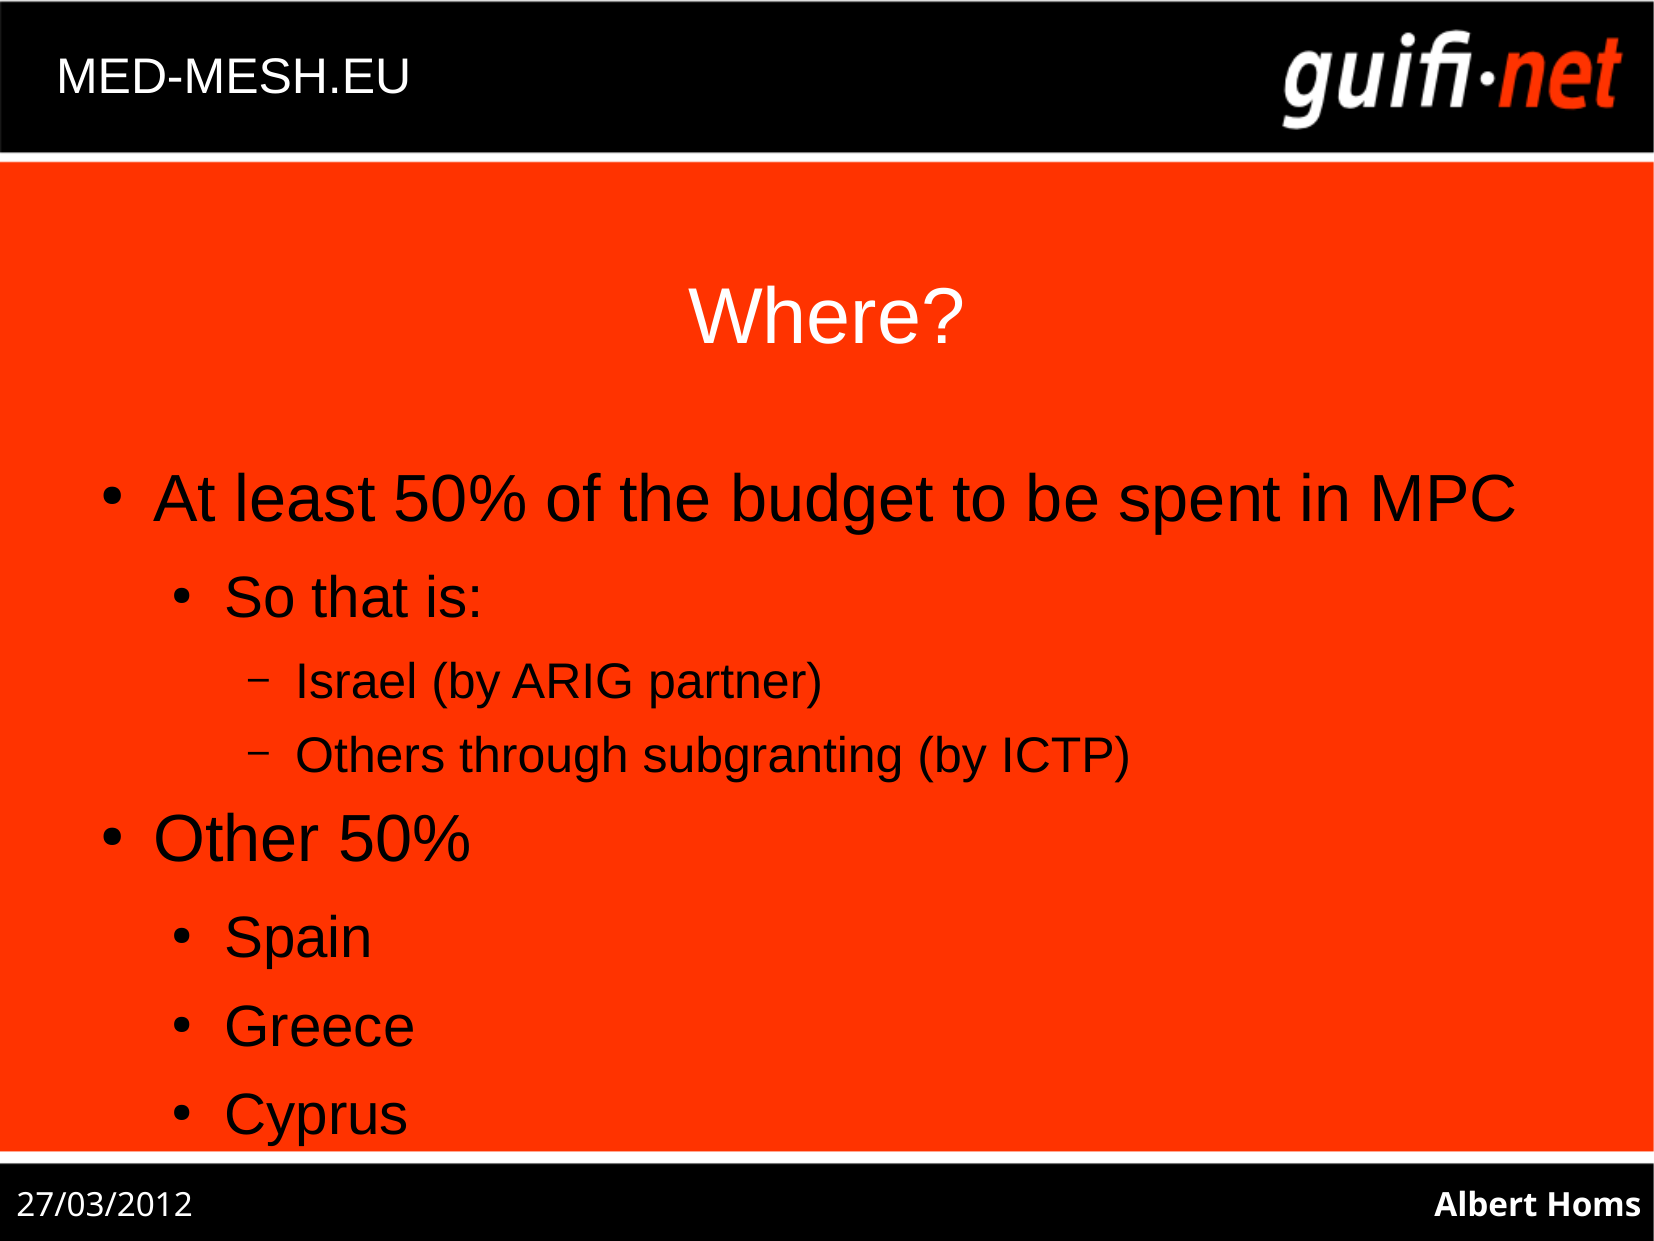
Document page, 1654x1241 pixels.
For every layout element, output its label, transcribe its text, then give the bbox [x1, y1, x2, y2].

title Where? [82, 212, 1571, 420]
picture [0, 0, 1654, 1241]
picture [71, 1194, 80, 1214]
list At least 50% of the budget to be spent in MPC So that is: Israel (by ARIG partner) Others through subgranting (by ICTP) Other 50% Spain Greece Cyprus [82, 460, 1571, 1241]
